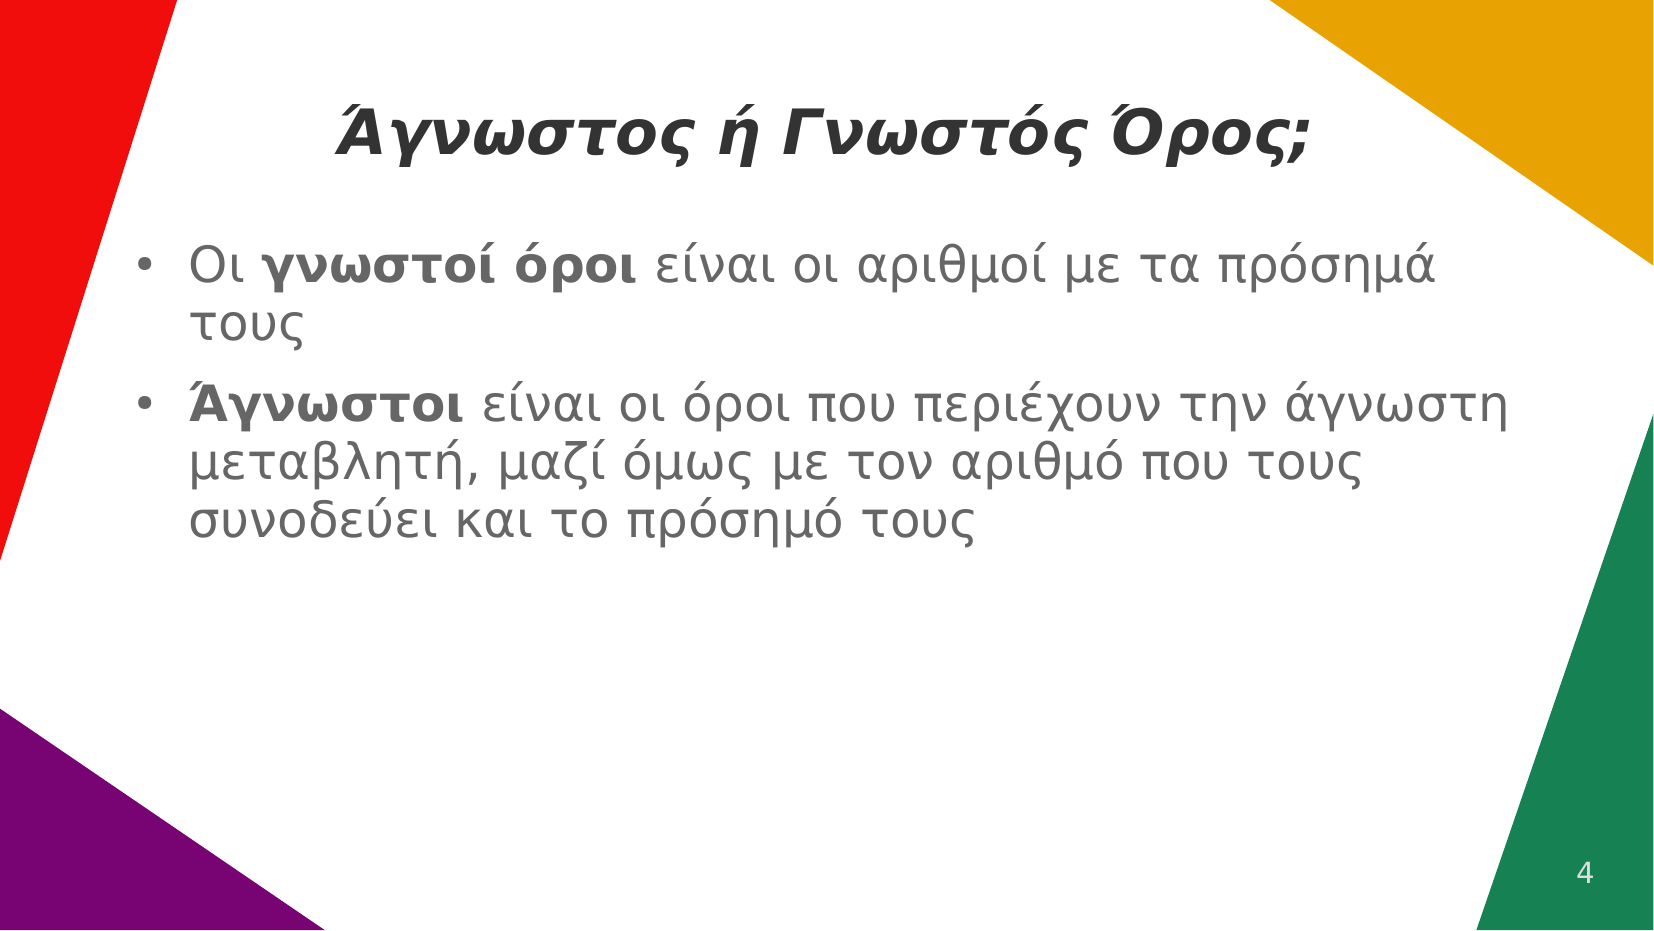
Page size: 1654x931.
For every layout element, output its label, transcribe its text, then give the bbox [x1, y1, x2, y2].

title Άγνωστος ή Γνωστός Όρος; [118, 59, 1536, 207]
list Οι γνωστοί όροι είναι οι αριθμοί με τα πρόσημά τους Άγνωστοι είναι οι όροι που περιέχουν την άγνωστη μεταβλητή, μαζί όμως με τον αριθμό που τους συνοδεύει και το πρόσημό τους [118, 236, 1536, 827]
